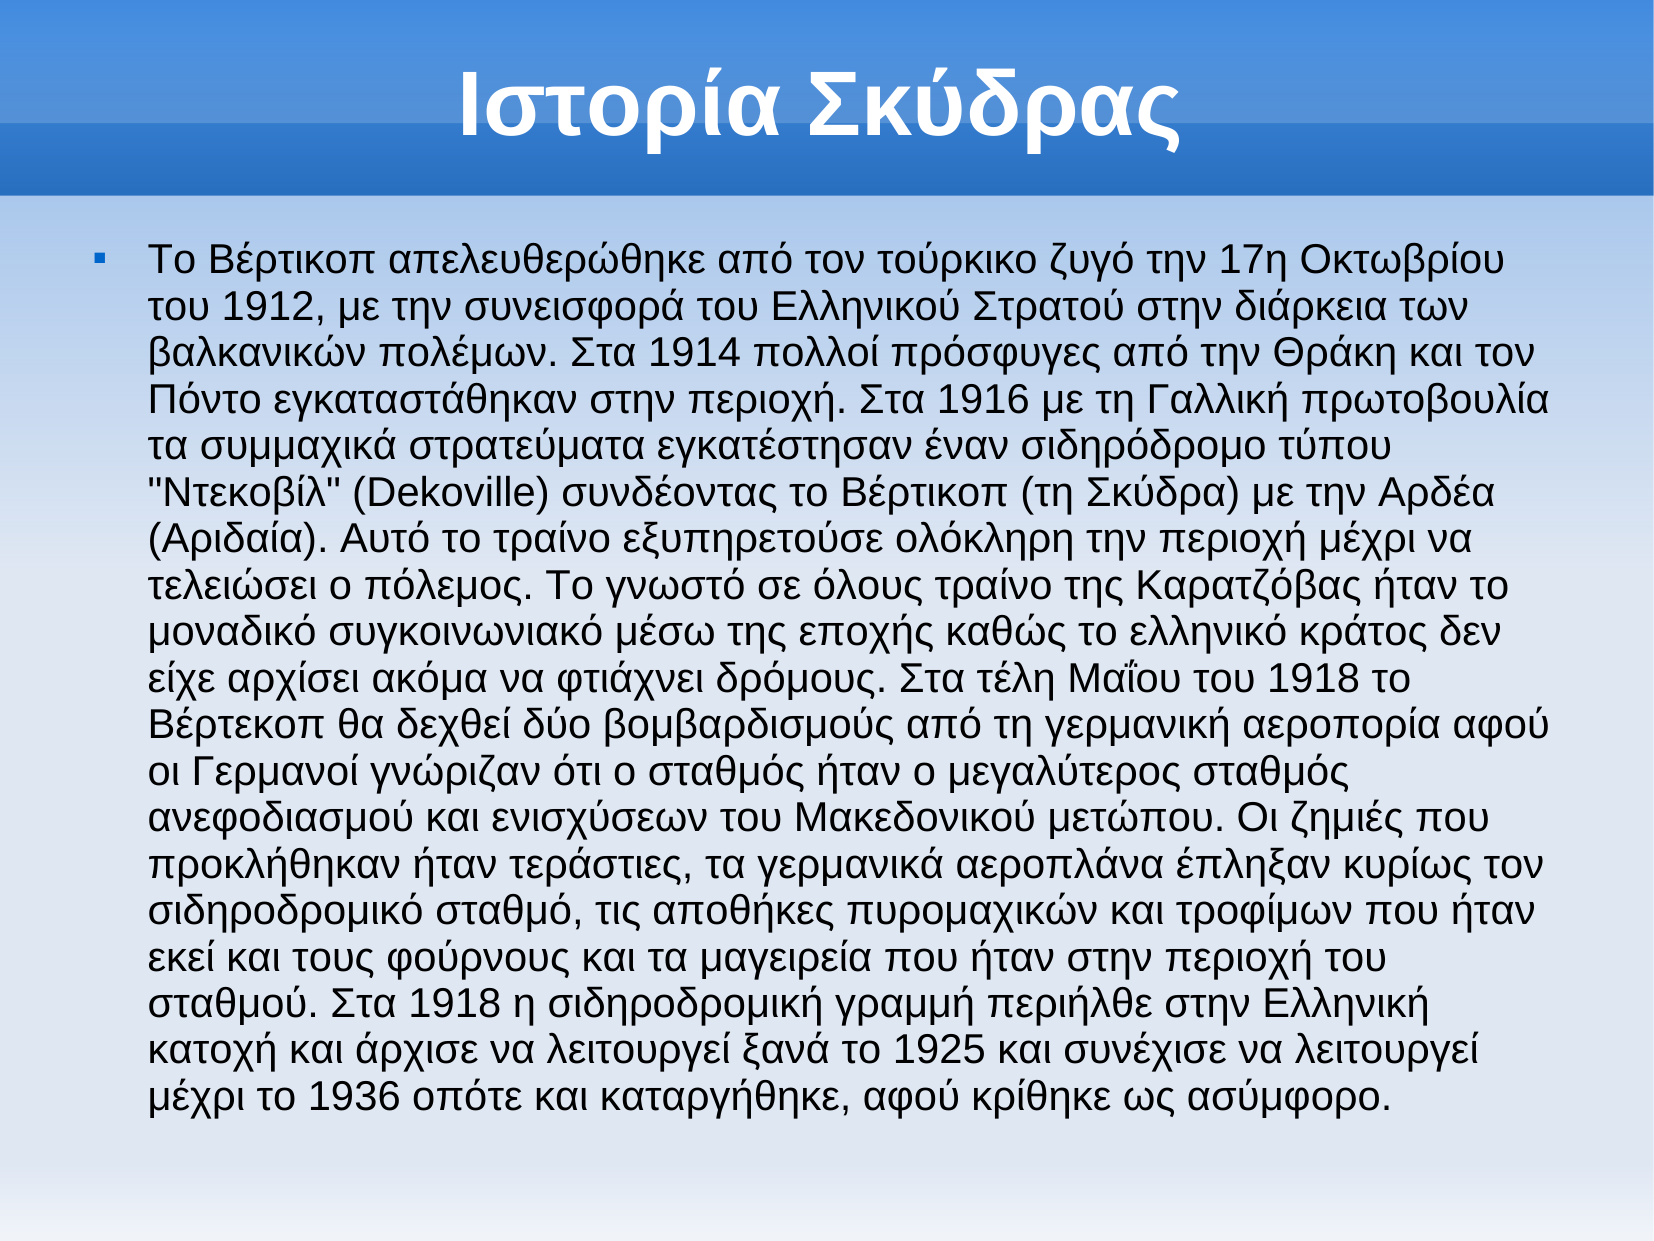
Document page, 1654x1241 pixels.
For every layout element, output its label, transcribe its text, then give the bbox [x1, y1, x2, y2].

picture [0, 0, 1654, 1241]
title Ιστορία Σκύδρας [76, 0, 1565, 208]
list Το Βέρτικοπ απελευθερώθηκε από τον τούρκικο ζυγό την 17η Οκτωβρίου του 1912, με την συνεισφορά του Ελληνικού Στρατού στην διάρκεια των βαλκανικών πολέμων. Στα 1914 πολλοί πρόσφυγες από την Θράκη και τον Πόντο εγκαταστάθηκαν στην περιοχή. Στα 1916 με τη Γαλλική πρωτοβουλία τα συμμαχικά στρατεύματα εγκατέστησαν έναν σιδηρόδρομο τύπου "Nτεκοβίλ" (Dekoville) συνδέοντας το Βέρτικοπ (τη Σκύδρα) με την Αρδέα (Αριδαία). Αυτό το τραίνο εξυπηρετούσε ολόκληρη την περιοχή μέχρι να τελειώσει ο πόλεμος. Το γνωστό σε όλους τραίνο της Καρατζόβας ήταν το μοναδικό συγκοινωνιακό μέσω της εποχής καθώς το ελληνικό κράτος δεν είχε αρχίσει ακόμα να φτιάχνει δρόμους. Στα τέλη Μαΐου του 1918 το Βέρτεκοπ θα δεχθεί δύο βομβαρδισμούς από τη γερμανική αεροπορία αφού οι Γερμανοί γνώριζαν ότι ο σταθμός ήταν ο μεγαλύτερος σταθμός ανεφοδιασμού και ενισχύσεων του Μακεδονικού μετώπου. Οι ζημιές που προκλήθηκαν ήταν τεράστιες, τα γερμανικά αεροπλάνα έπληξαν κυρίως τον σιδηροδρομικό σταθμό, τις αποθήκες πυρομαχικών και τροφίμων που ήταν εκεί και τους φούρνους και τα μαγειρεία που ήταν στην περιοχή του σταθμού. Στα 1918 η σιδηροδρομική γραμμή περιήλθε στην Ελληνική κατοχή και άρχισε να λειτουργεί ξανά το 1925 και συνέχισε να λειτουργεί μέχρι το 1936 οπότε και καταργήθηκε, αφού κρίθηκε ως ασύμφορο. [76, 236, 1565, 1241]
